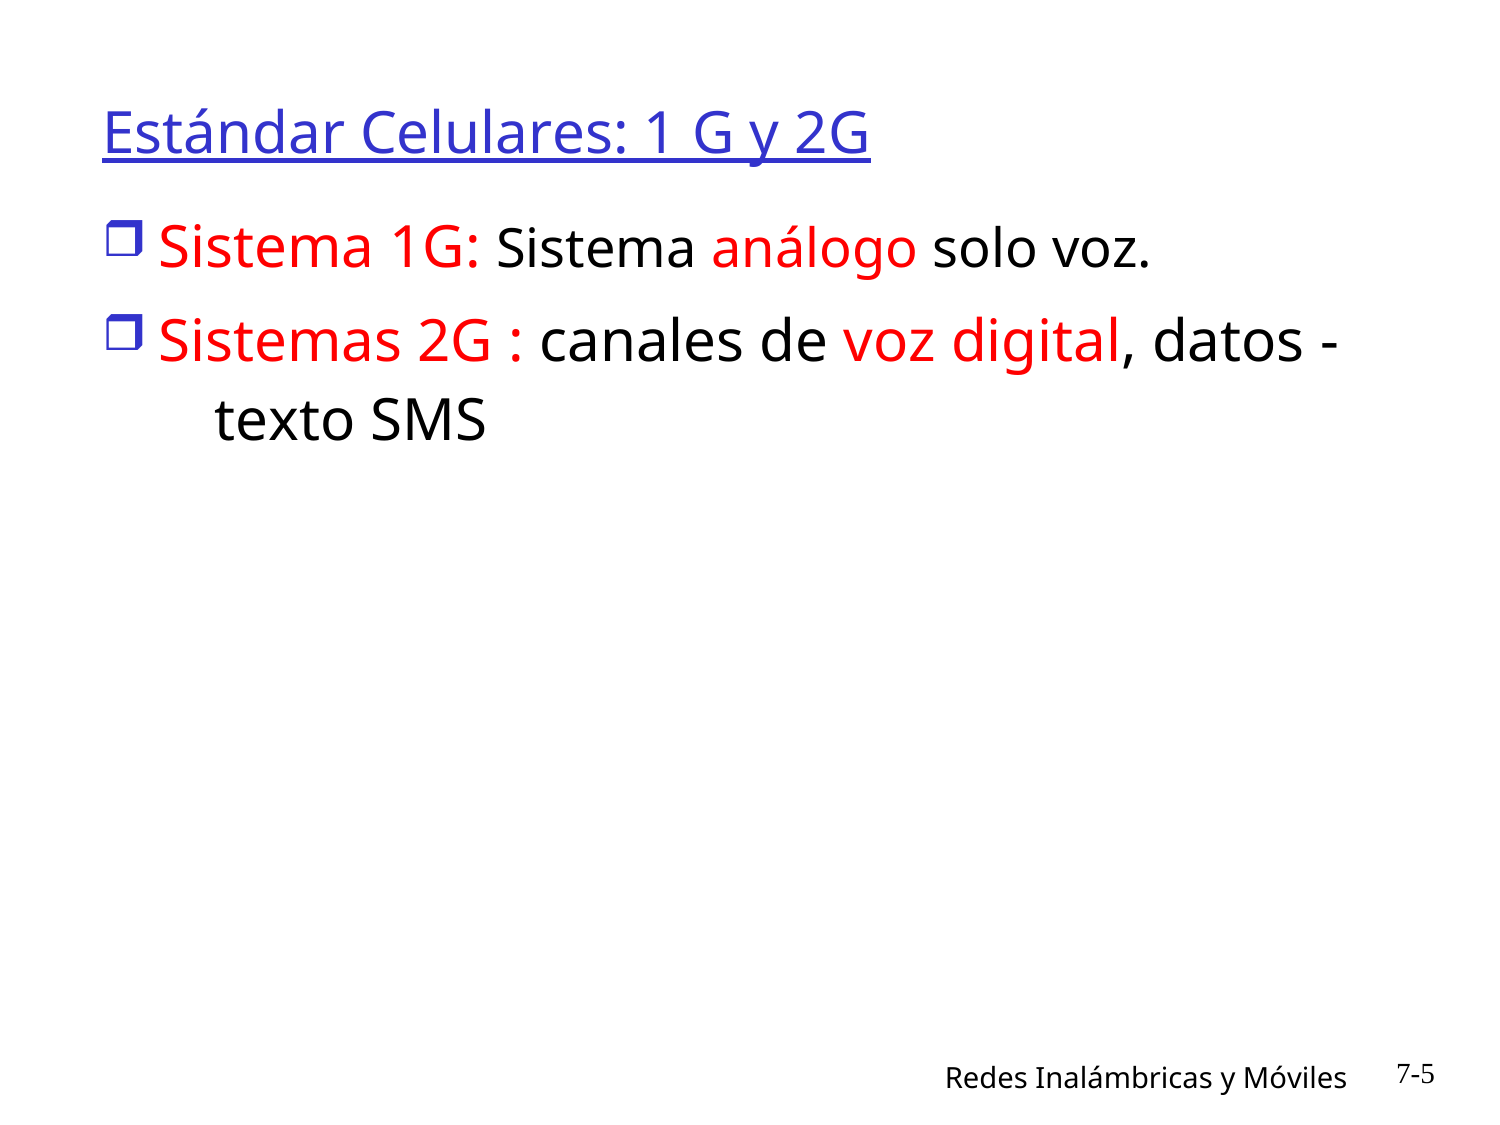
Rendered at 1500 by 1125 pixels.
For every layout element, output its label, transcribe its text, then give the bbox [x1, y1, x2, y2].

list Sistema 1G: Sistema análogo solo voz. Sistemas 2G : canales de voz digital, datos -texto SMS [87, 197, 1363, 961]
title Estándar Celulares: 1 G y 2G [87, 36, 1363, 197]
